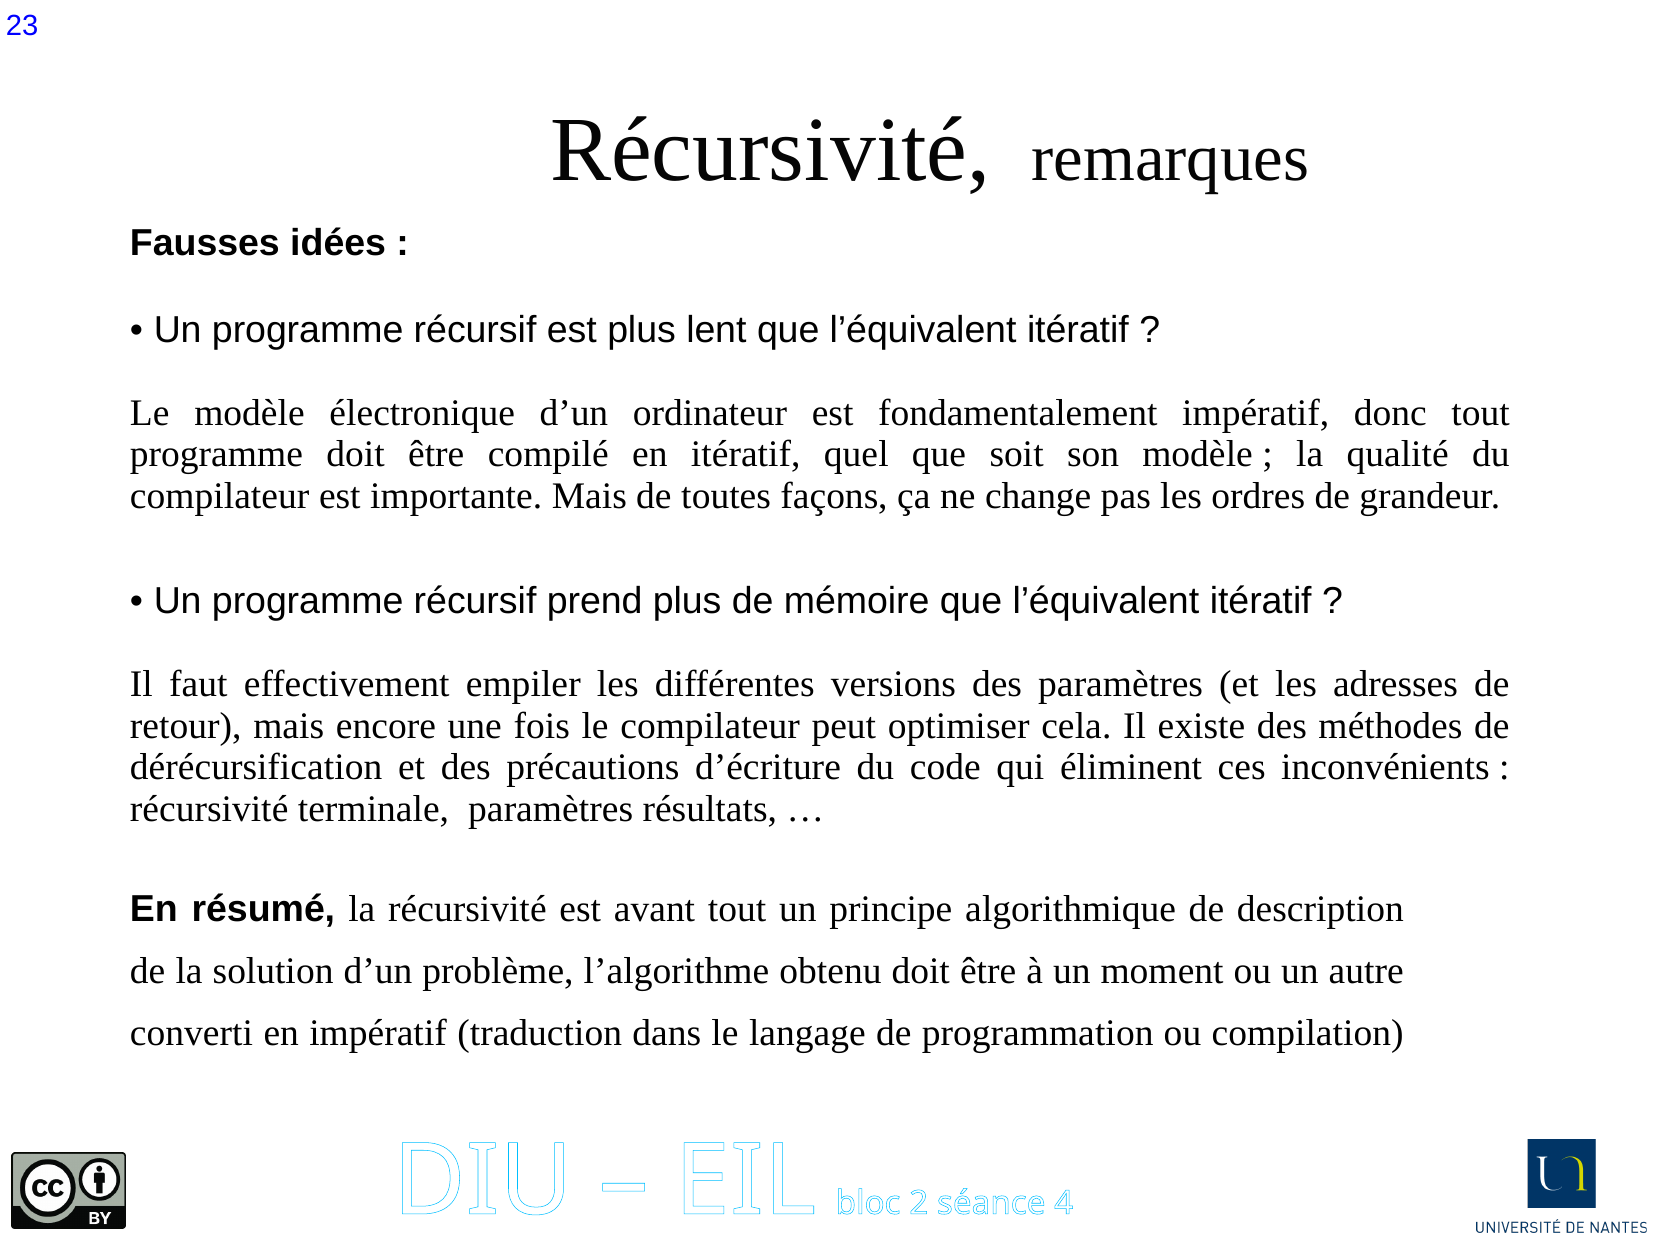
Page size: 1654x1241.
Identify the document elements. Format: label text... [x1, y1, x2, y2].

picture [866, 1195, 884, 1215]
picture [954, 1188, 971, 1215]
picture [402, 1142, 460, 1215]
text_box En résumé, la récursivité est avant tout un principe algorithmique de description de la solution d’un problème, l’algorithme obtenu doit être à un moment ou un autre converti en impératif (traduction dans le langage de programmation ou compilation) [129, 866, 1406, 1054]
picture [838, 1188, 855, 1215]
picture [683, 1142, 725, 1215]
picture [11, 1152, 126, 1229]
picture [858, 1188, 863, 1215]
picture [469, 1142, 496, 1215]
picture [1028, 1195, 1045, 1215]
title Récursivité, remarques [265, 47, 1595, 252]
subtitle Fausses idées : [129, 200, 1406, 287]
picture [508, 1142, 564, 1216]
text_box • Un programme récursif est plus lent que l’équivalent itératif ? Le modèle électronique d’un ordinateur est fondamentalement impératif, donc tout programme doit être compilé en itératif, quel que soit son modèle ; la qualité du compilateur est importante. Mais de toutes façons, ça ne change pas les ordres de grandeur. • Un programme récursif prend plus de mémoire que l’équivalent itératif ? Il faut effectivement empiler les différentes versions des paramètres (et les adresses de retour), mais encore une fois le compilateur peut optimiser cela. Il existe des méthodes de dérécursification et des précautions d’écriture du code qui éliminent ces inconvénients : récursivité terminale, paramètres résultats, … [129, 287, 1512, 830]
picture [972, 1195, 988, 1215]
picture [910, 1189, 927, 1215]
picture [1476, 1139, 1647, 1233]
picture [733, 1142, 761, 1215]
picture [992, 1195, 1009, 1215]
picture [602, 1182, 645, 1192]
picture [1054, 1189, 1073, 1215]
picture [938, 1195, 952, 1215]
picture [773, 1142, 815, 1215]
picture [886, 1195, 900, 1215]
picture [1012, 1195, 1026, 1215]
